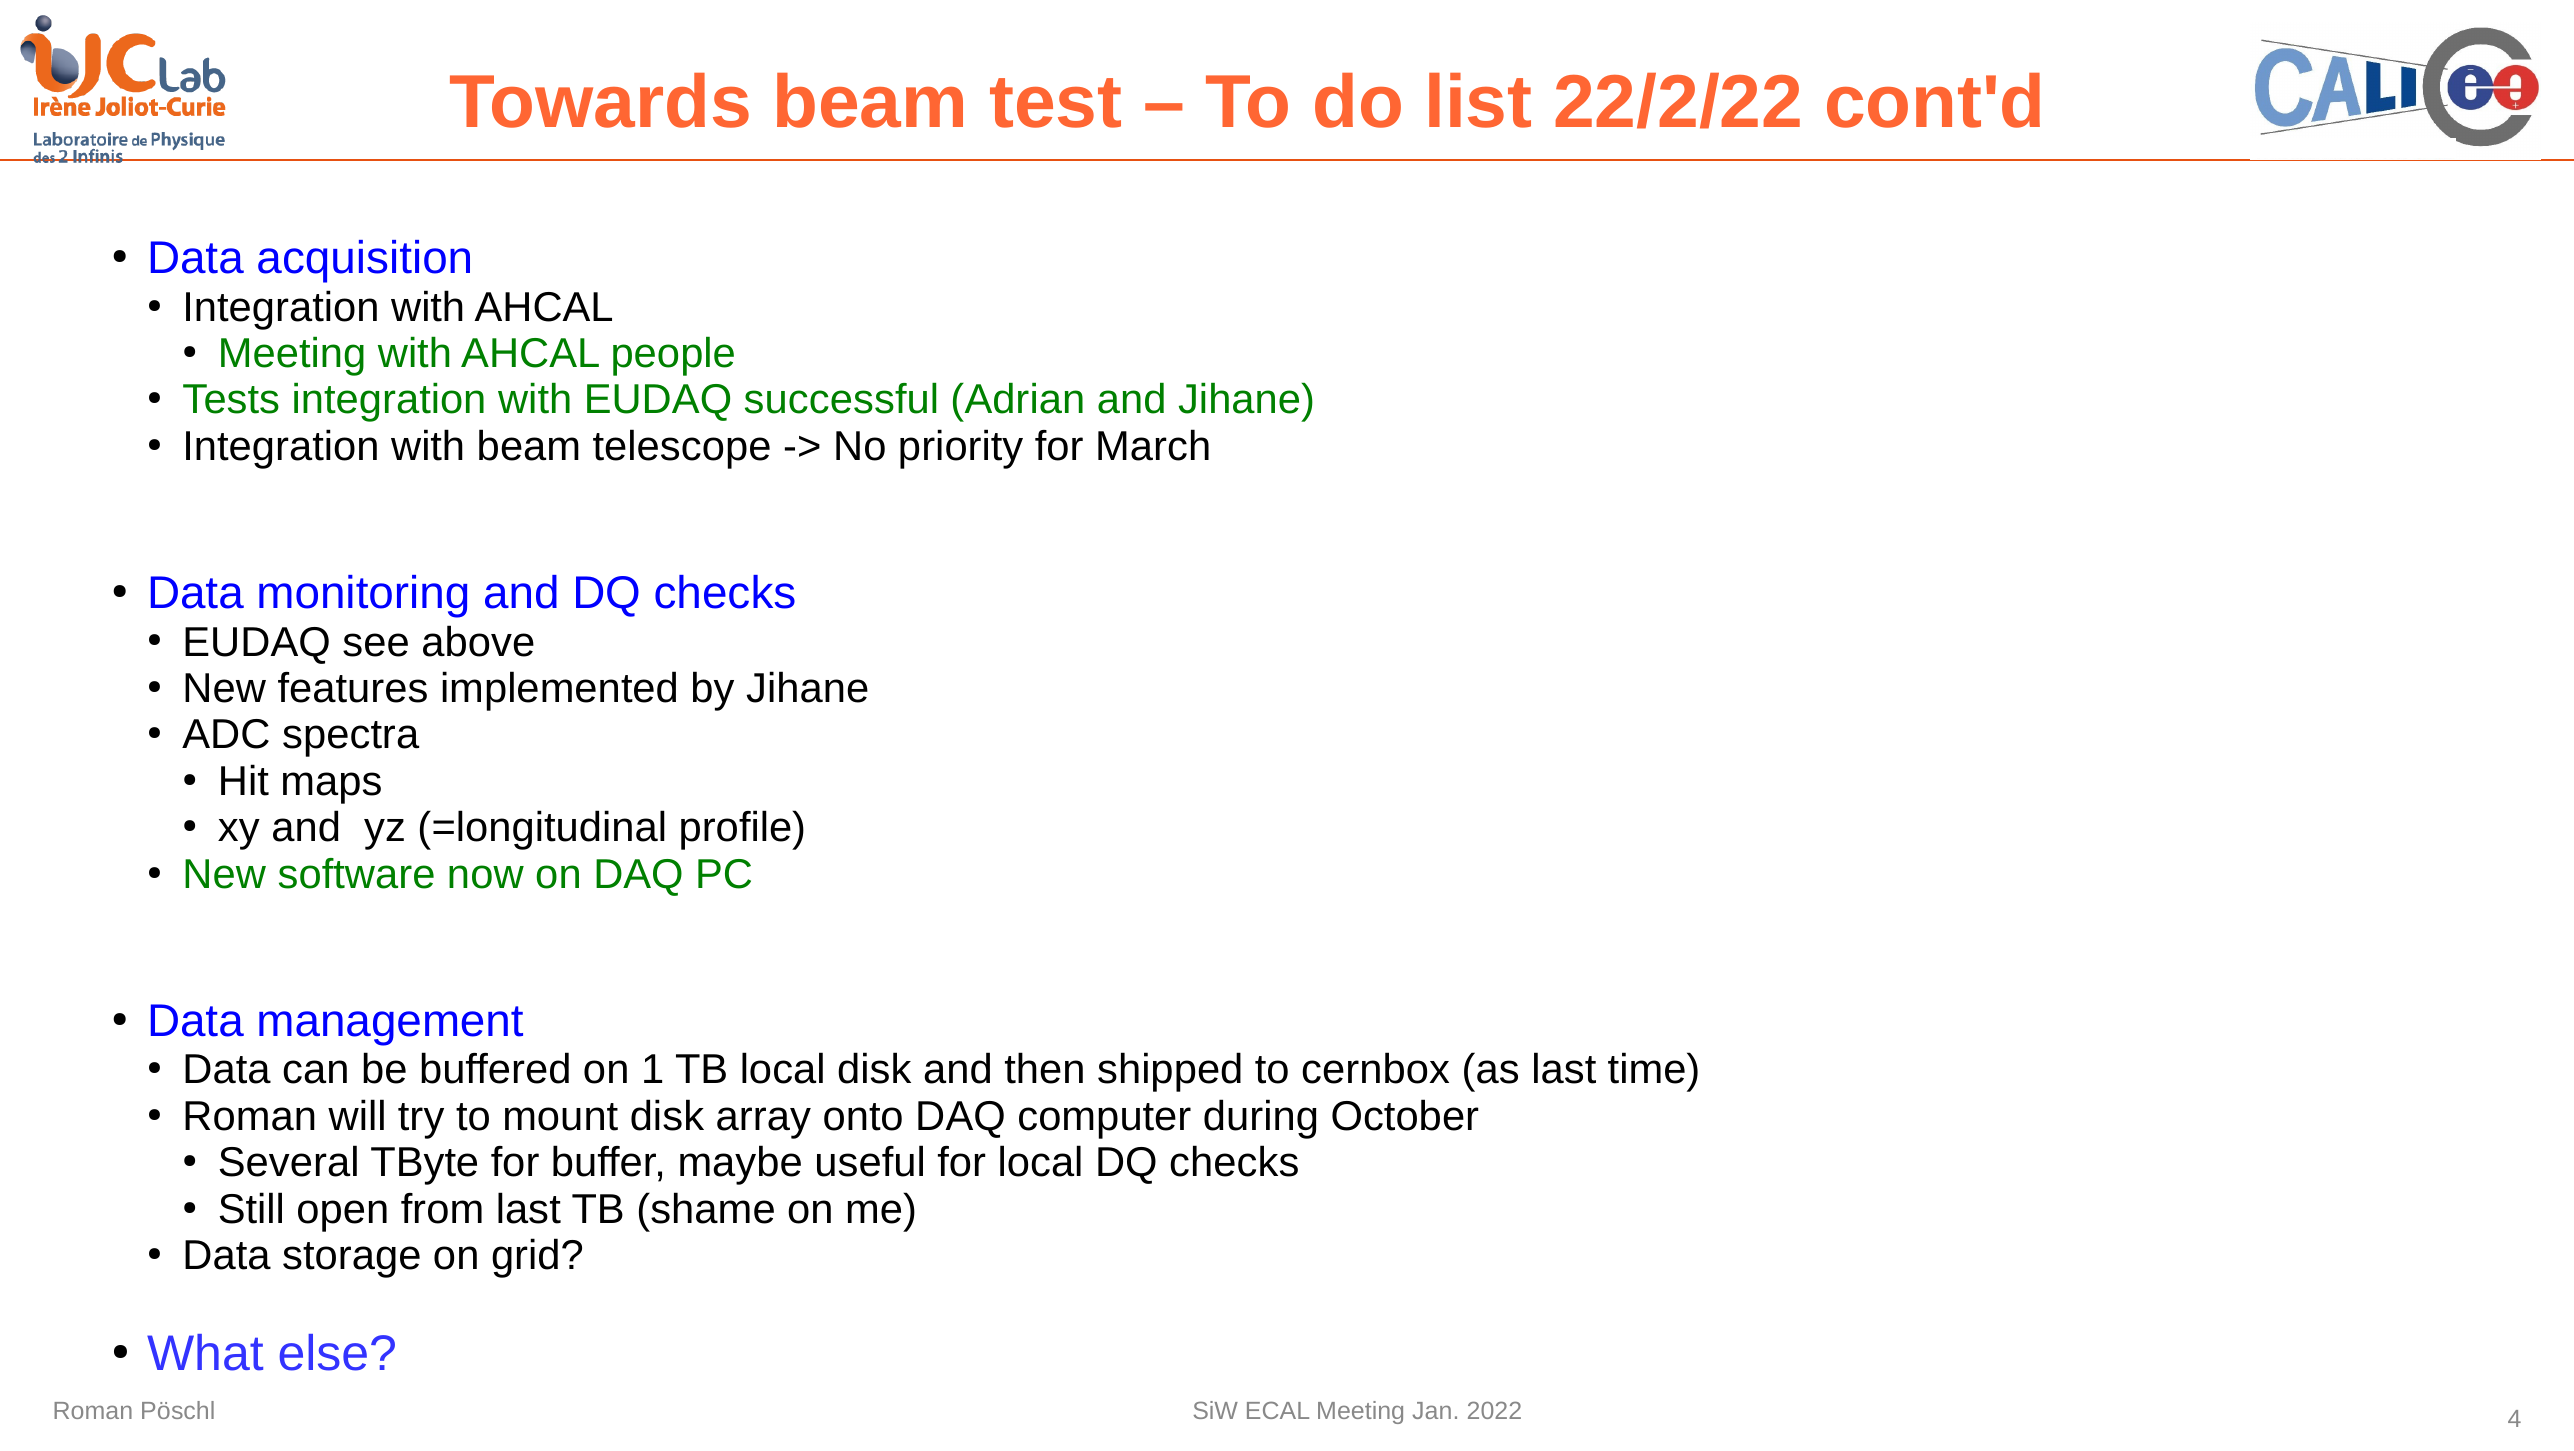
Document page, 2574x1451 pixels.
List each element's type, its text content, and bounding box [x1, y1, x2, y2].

title Towards beam test – To do list 22/2/22 cont'd [90, 53, 2407, 151]
picture [4, 0, 241, 178]
text_box Data acquisition Integration with AHCAL Meeting with AHCAL people Tests integration with EUDAQ successful (Adrian and Jihane) Integration with beam telescope -> No priority for March Data monitoring and DQ checks EUDAQ see above New features implemented by Jihane ADC spectra Hit maps xy and yz (=longitudinal profile) New software now on DAQ PC Data management Data can be buffered on 1 TB local disk and then shipped to cernbox (as last time) Roman will try to mount disk array onto DAQ computer during October Several TByte for buffer, maybe useful for local DQ checks Still open from last TB (shame on me) Data storage on grid? What else? [96, 178, 2164, 1389]
picture [2250, 22, 2541, 160]
